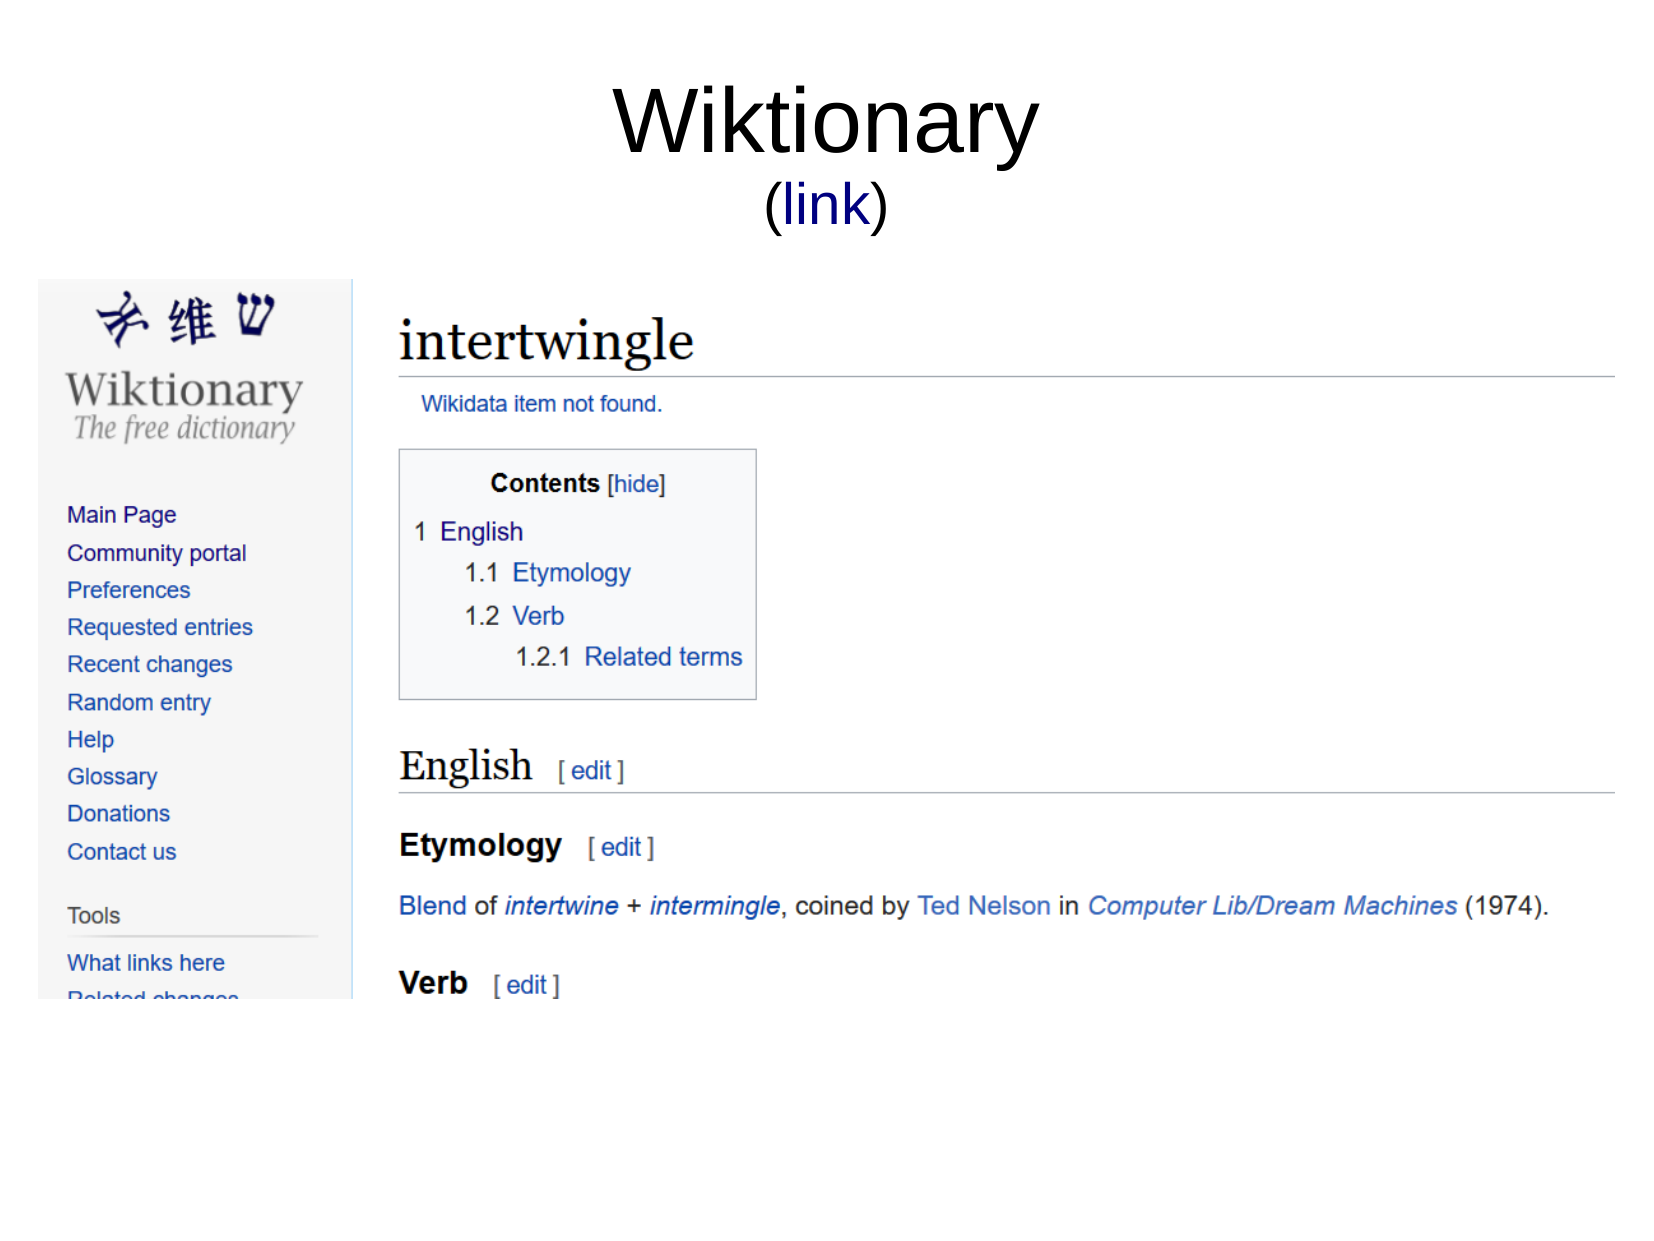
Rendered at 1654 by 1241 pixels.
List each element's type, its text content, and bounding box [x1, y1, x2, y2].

title Wiktionary (link) [82, 49, 1571, 257]
picture [38, 279, 1615, 999]
